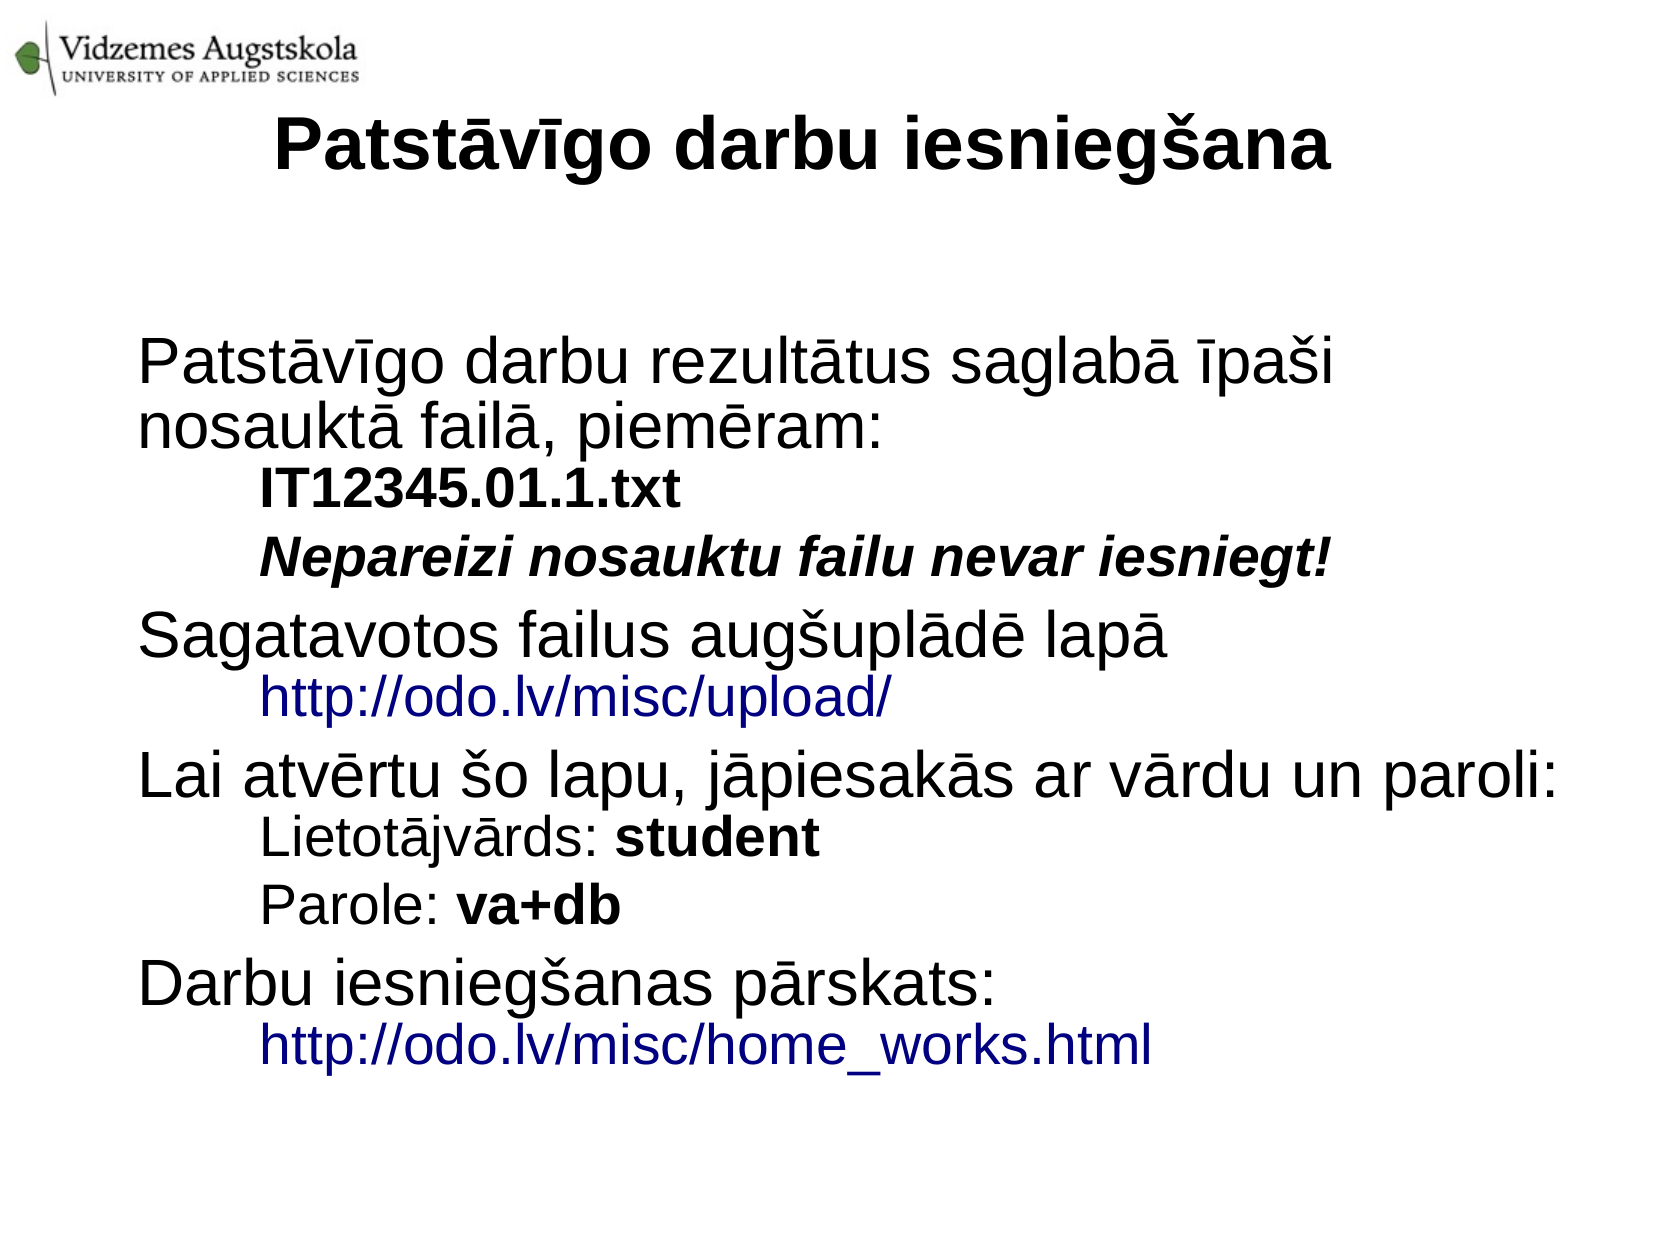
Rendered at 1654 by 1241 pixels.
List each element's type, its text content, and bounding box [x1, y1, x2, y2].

title Patstāvīgo darbu iesniegšana [94, 103, 1512, 188]
list Patstāvīgo darbu rezultātus saglabā īpaši nosauktā failā, piemēram: IT12345.01.1.txt Nepareizi nosauktu failu nevar iesniegt! Sagatavotos failus augšuplādē lapā http://odo.lv/misc/upload/ Lai atvērtu šo lapu, jāpiesakās ar vārdu un paroli: Lietotājvārds: student Parole: va+db Darbu iesniegšanas pārskats: http://odo.lv/misc/home_works.html [82, 236, 1569, 1107]
picture [5, 2, 368, 113]
